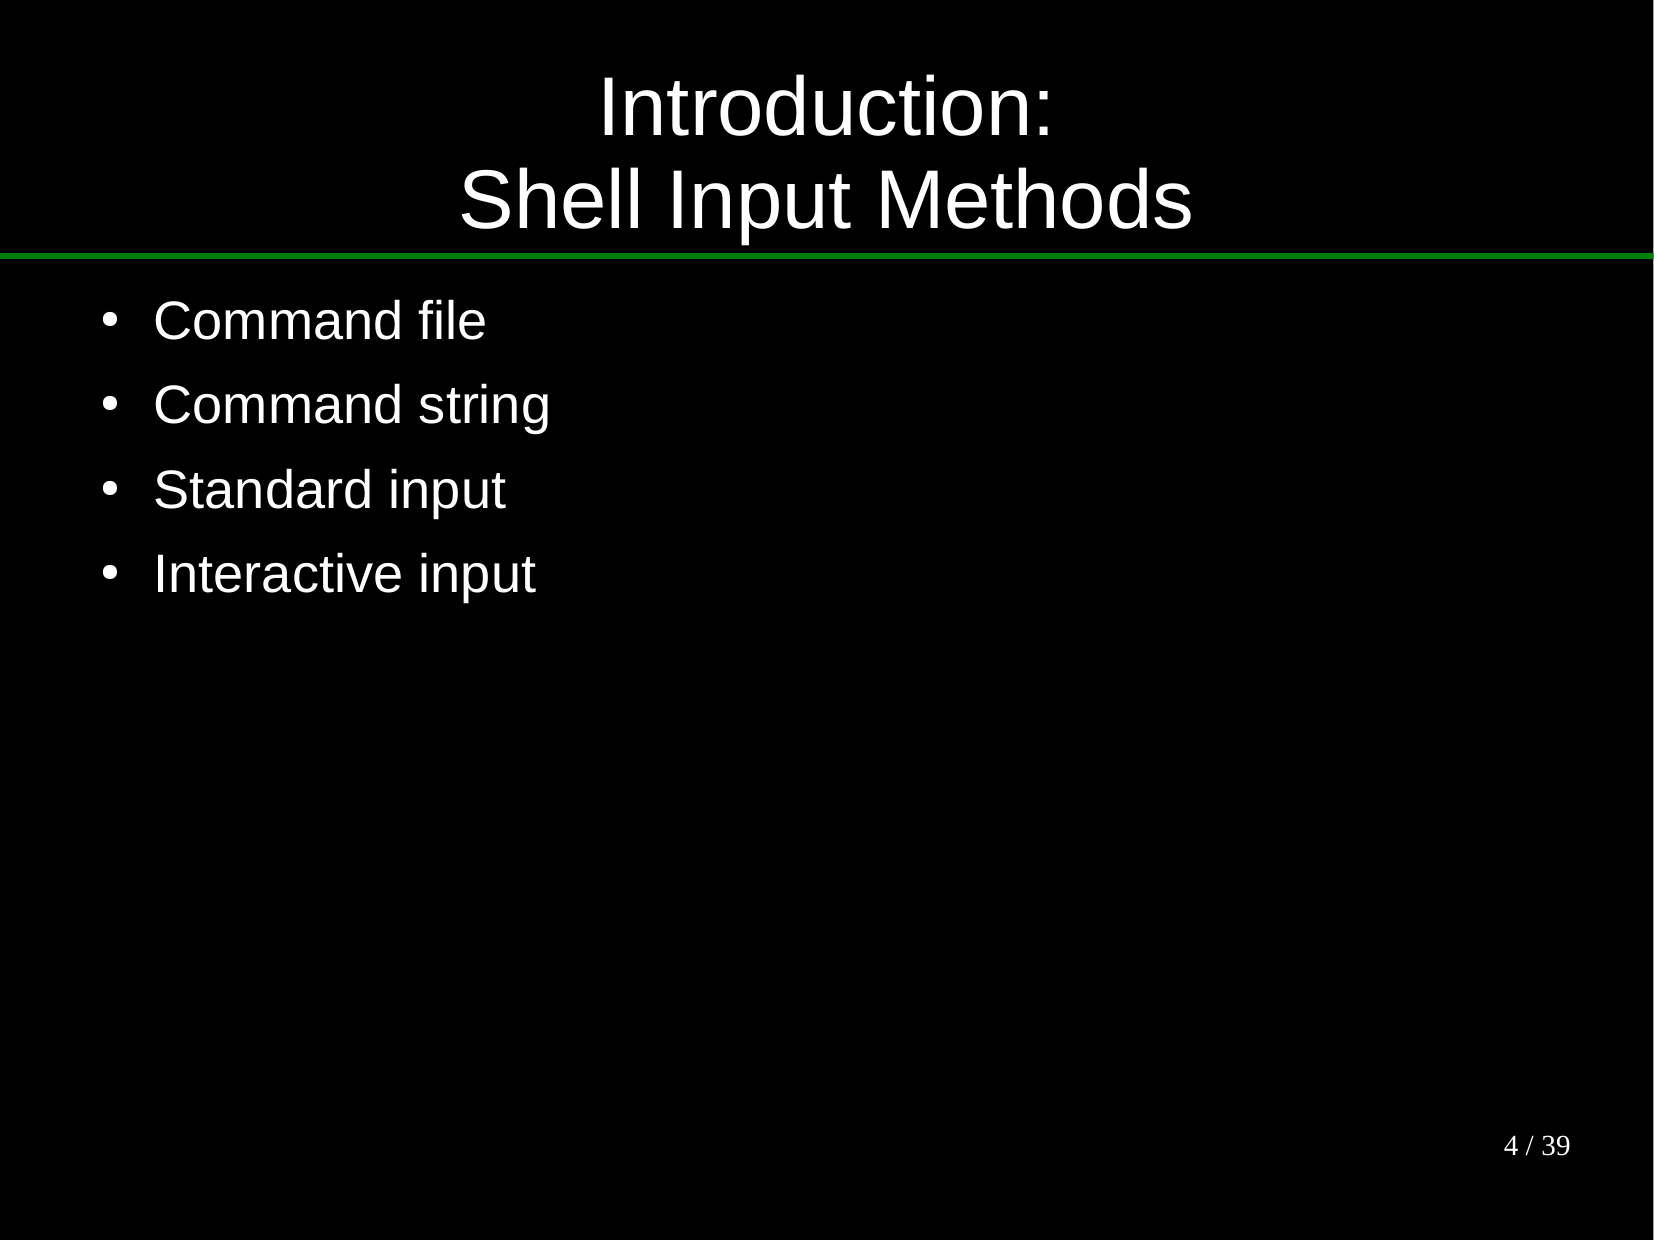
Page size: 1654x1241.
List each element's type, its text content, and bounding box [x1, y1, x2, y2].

list Command file Command string Standard input Interactive input [82, 290, 1538, 1010]
title Introduction: Shell Input Methods [82, 49, 1571, 257]
